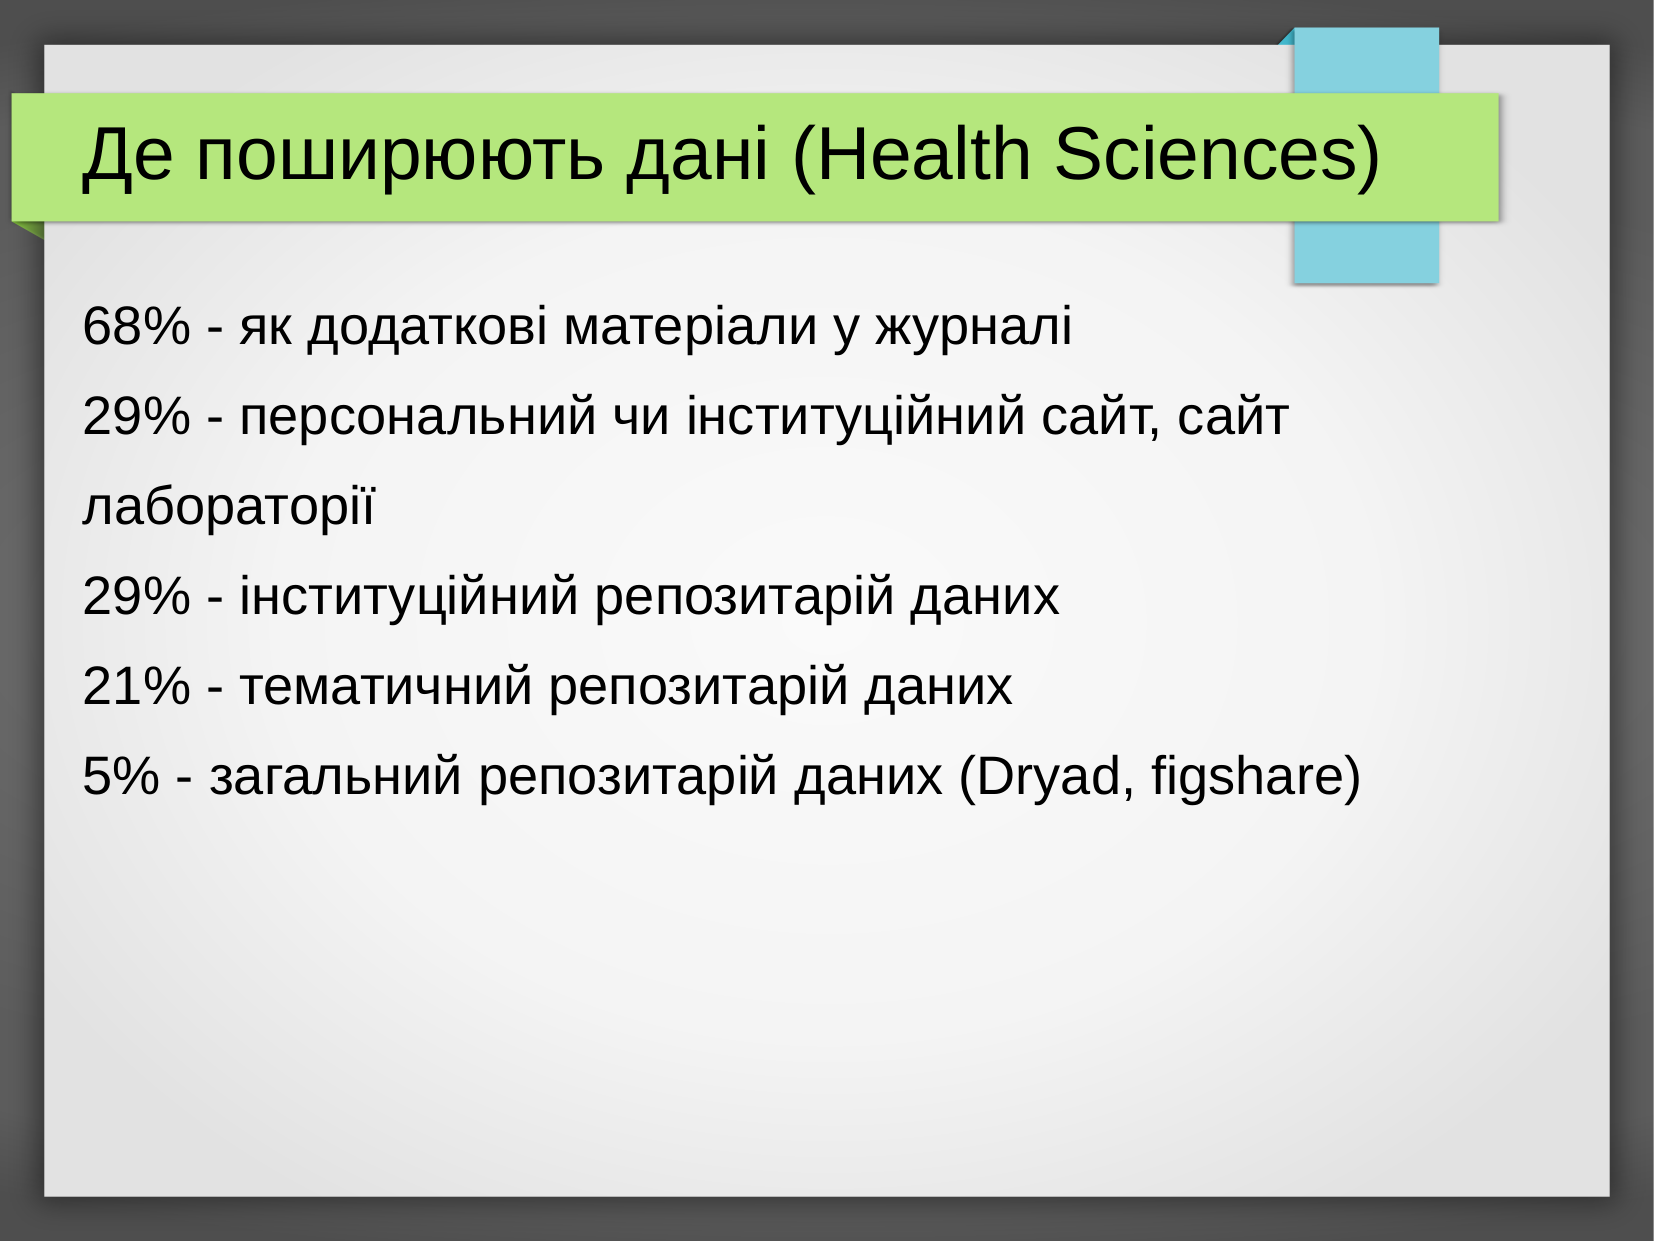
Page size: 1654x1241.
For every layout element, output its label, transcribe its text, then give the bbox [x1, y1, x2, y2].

picture [0, 0, 1654, 1241]
title Де поширюють дані (Health Sciences) [82, 69, 1489, 238]
list 68% - як додаткові матеріали у журналі 29% - персональний чи інституційний сайт, сайт лабораторії 29% - інституційний репозитарій даних 21% - тематичний репозитарій даних 5% - загальний репозитарій даних (Dryad, figshare) [82, 295, 1571, 1015]
